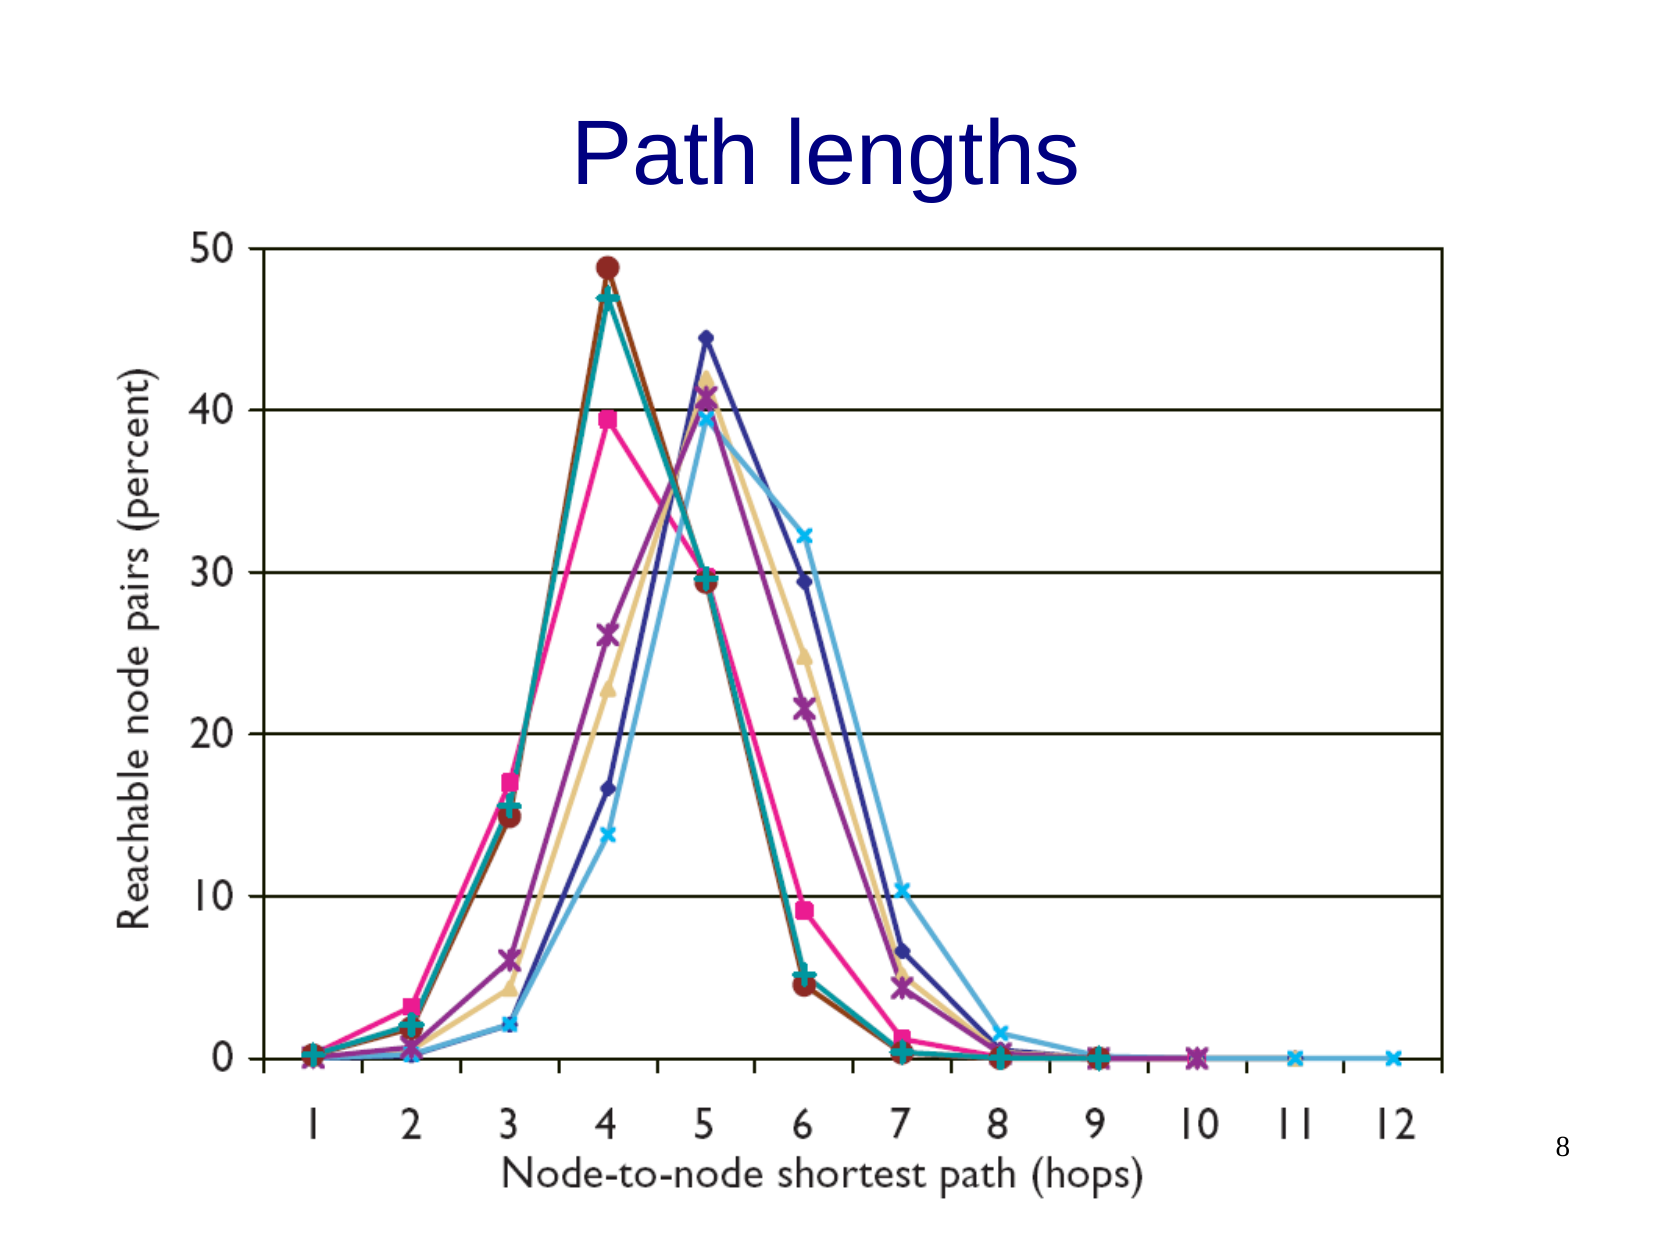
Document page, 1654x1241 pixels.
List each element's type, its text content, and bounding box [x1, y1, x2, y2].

title Path lengths [82, 49, 1571, 257]
picture [75, 224, 1483, 1219]
